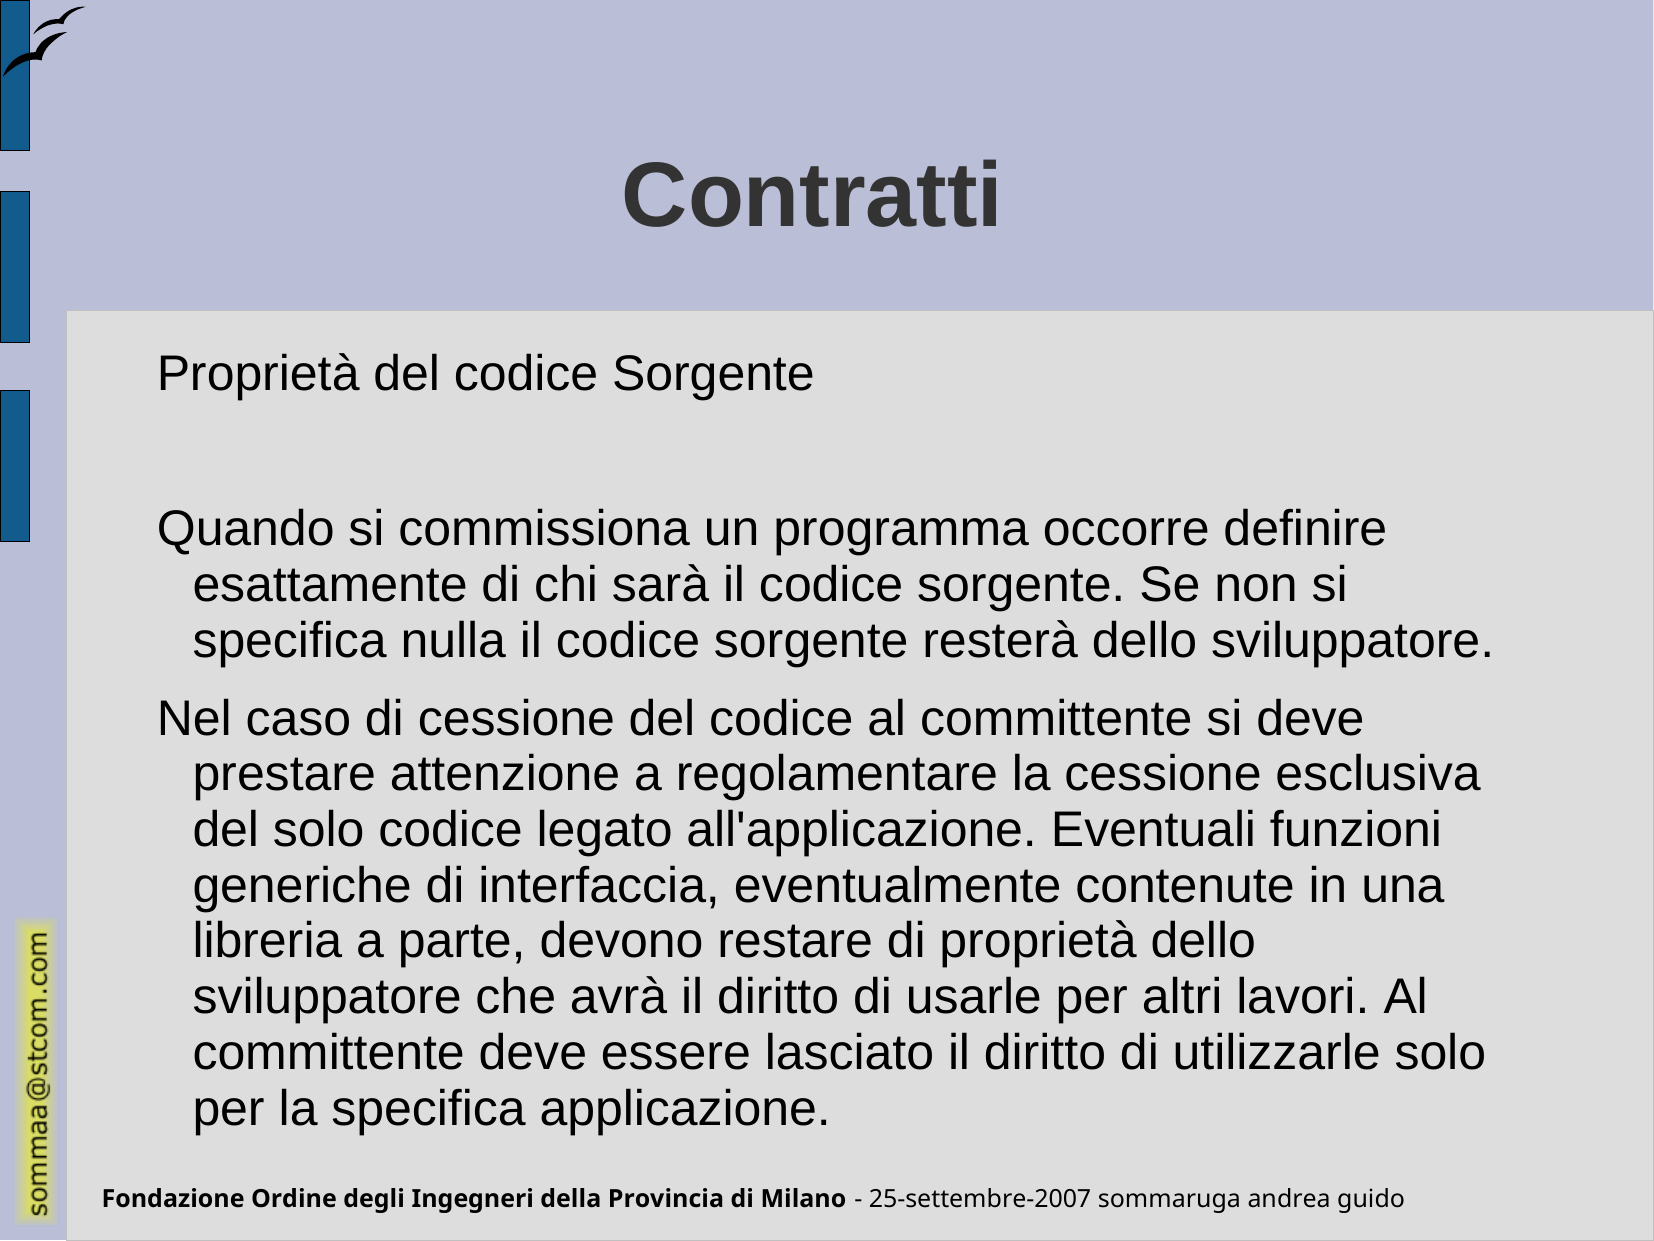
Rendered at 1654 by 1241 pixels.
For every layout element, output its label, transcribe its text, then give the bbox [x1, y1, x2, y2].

title Contratti [121, 91, 1534, 299]
list Proprietà del codice Sorgente Quando si commissiona un programma occorre definire esattamente di chi sarà il codice sorgente. Se non si specifica nulla il codice sorgente resterà dello sviluppatore. Nel caso di cessione del codice al committente si deve prestare attenzione a regolamentare la cessione esclusiva del solo codice legato all'applicazione. Eventuali funzioni generiche di interfaccia, eventualmente contenute in una libreria a parte, devono restare di proprietà dello sviluppatore che avrà il diritto di usarle per altri lavori. Al committente deve essere lasciato il diritto di utilizzarle solo per la specifica applicazione. [121, 344, 1534, 1136]
picture [12, 915, 60, 1228]
